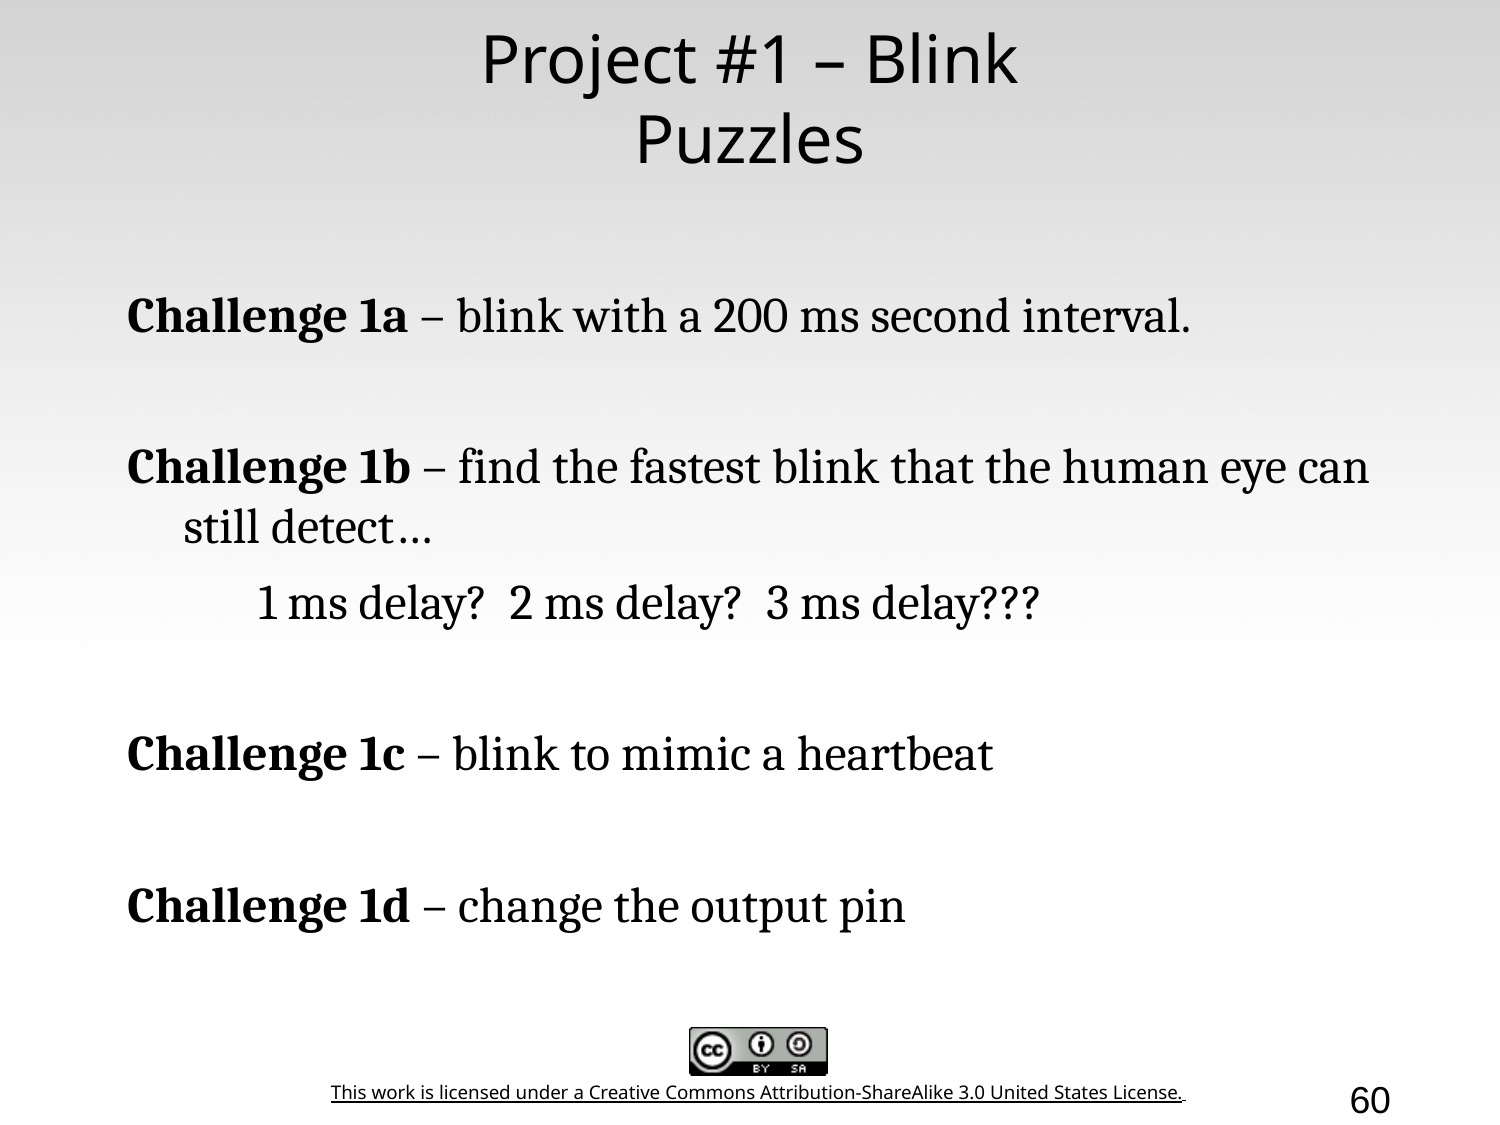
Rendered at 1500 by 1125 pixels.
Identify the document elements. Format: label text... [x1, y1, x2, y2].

list Challenge 1a – blink with a 200 ms second interval. Challenge 1b – find the fastest blink that the human eye can still detect… 1 ms delay? 2 ms delay? 3 ms delay??? Challenge 1c – blink to mimic a heartbeat Challenge 1d – change the output pin [112, 274, 1388, 1000]
picture [0, 0, 1500, 1125]
title Project #1 – Blink Puzzles [112, 2, 1388, 190]
